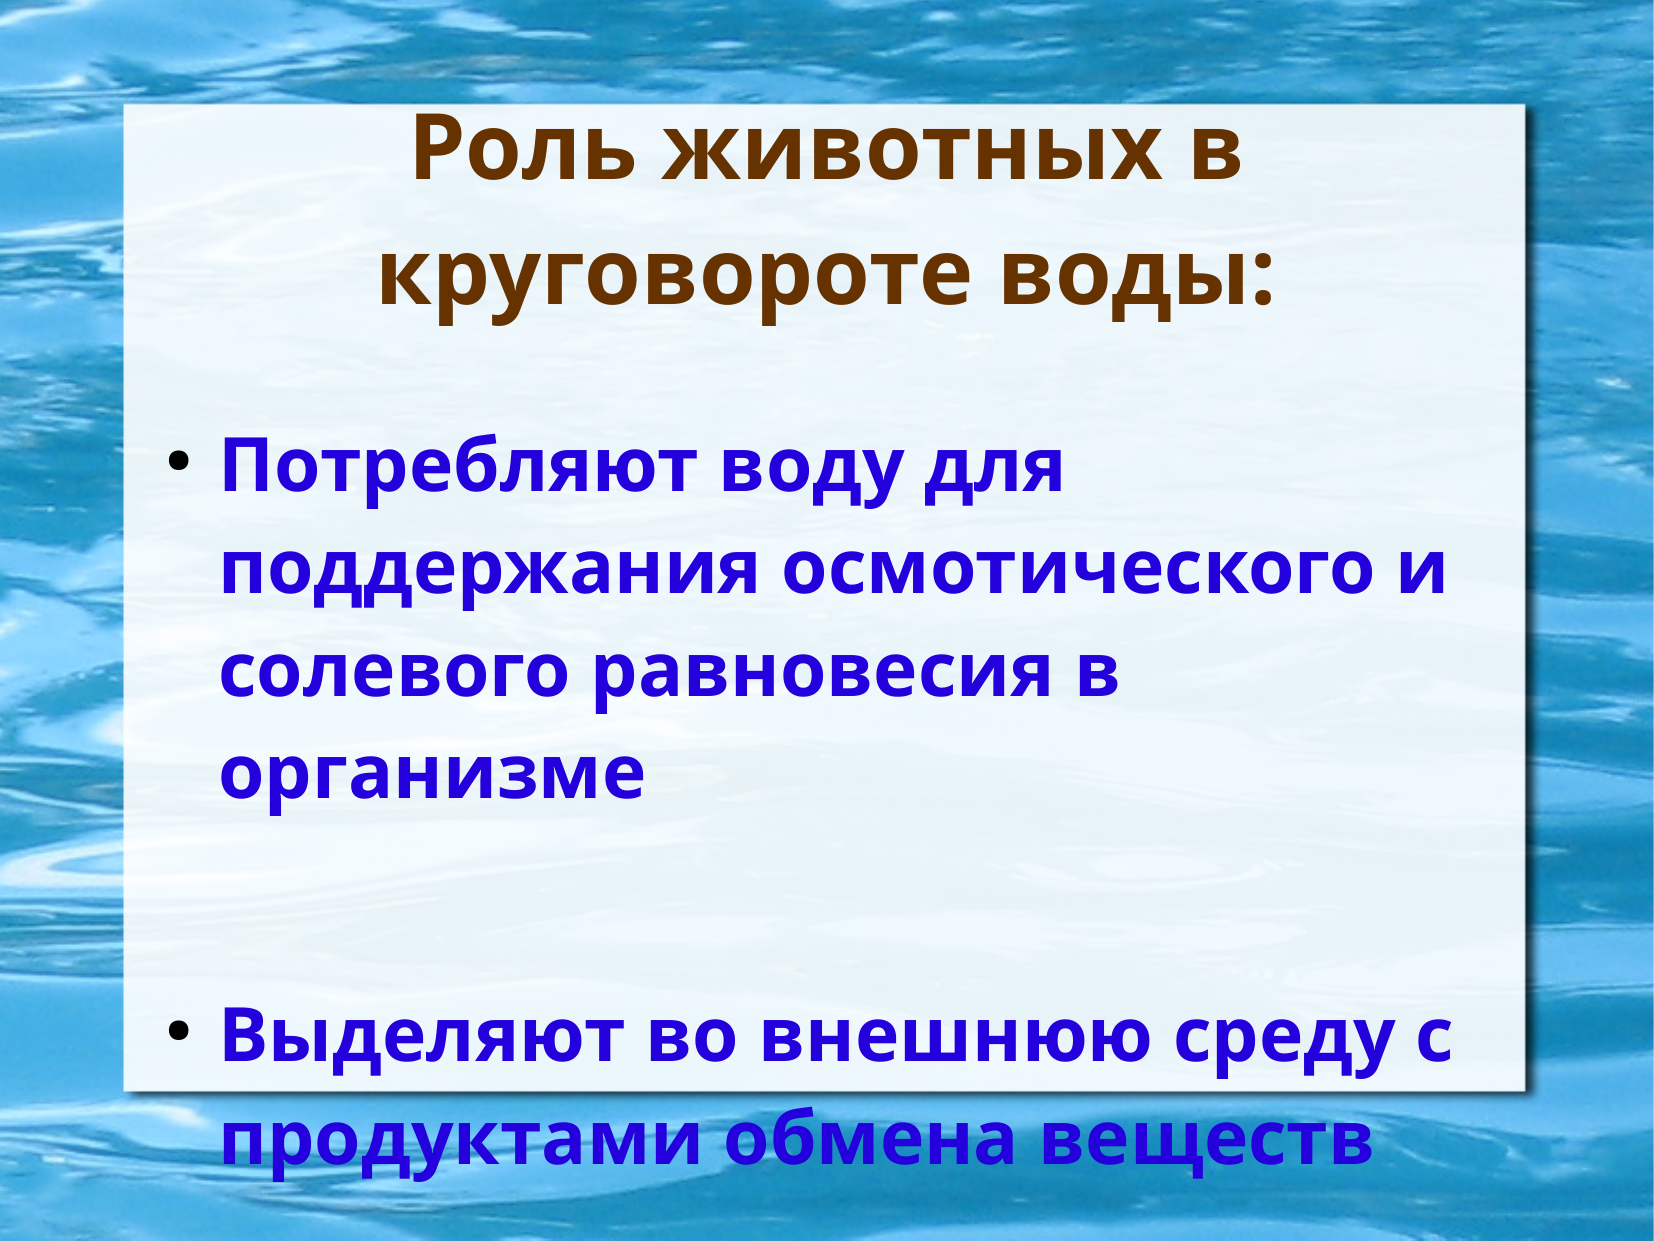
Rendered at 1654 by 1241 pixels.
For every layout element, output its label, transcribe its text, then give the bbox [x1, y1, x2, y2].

list Потребляют воду для поддержания осмотического и солевого равновесия в организме Выделяют во внешнюю среду с продуктами обмена веществ [147, 307, 1506, 1098]
picture [0, 0, 1654, 1241]
title Роль животных в круговороте воды: [147, 78, 1506, 307]
